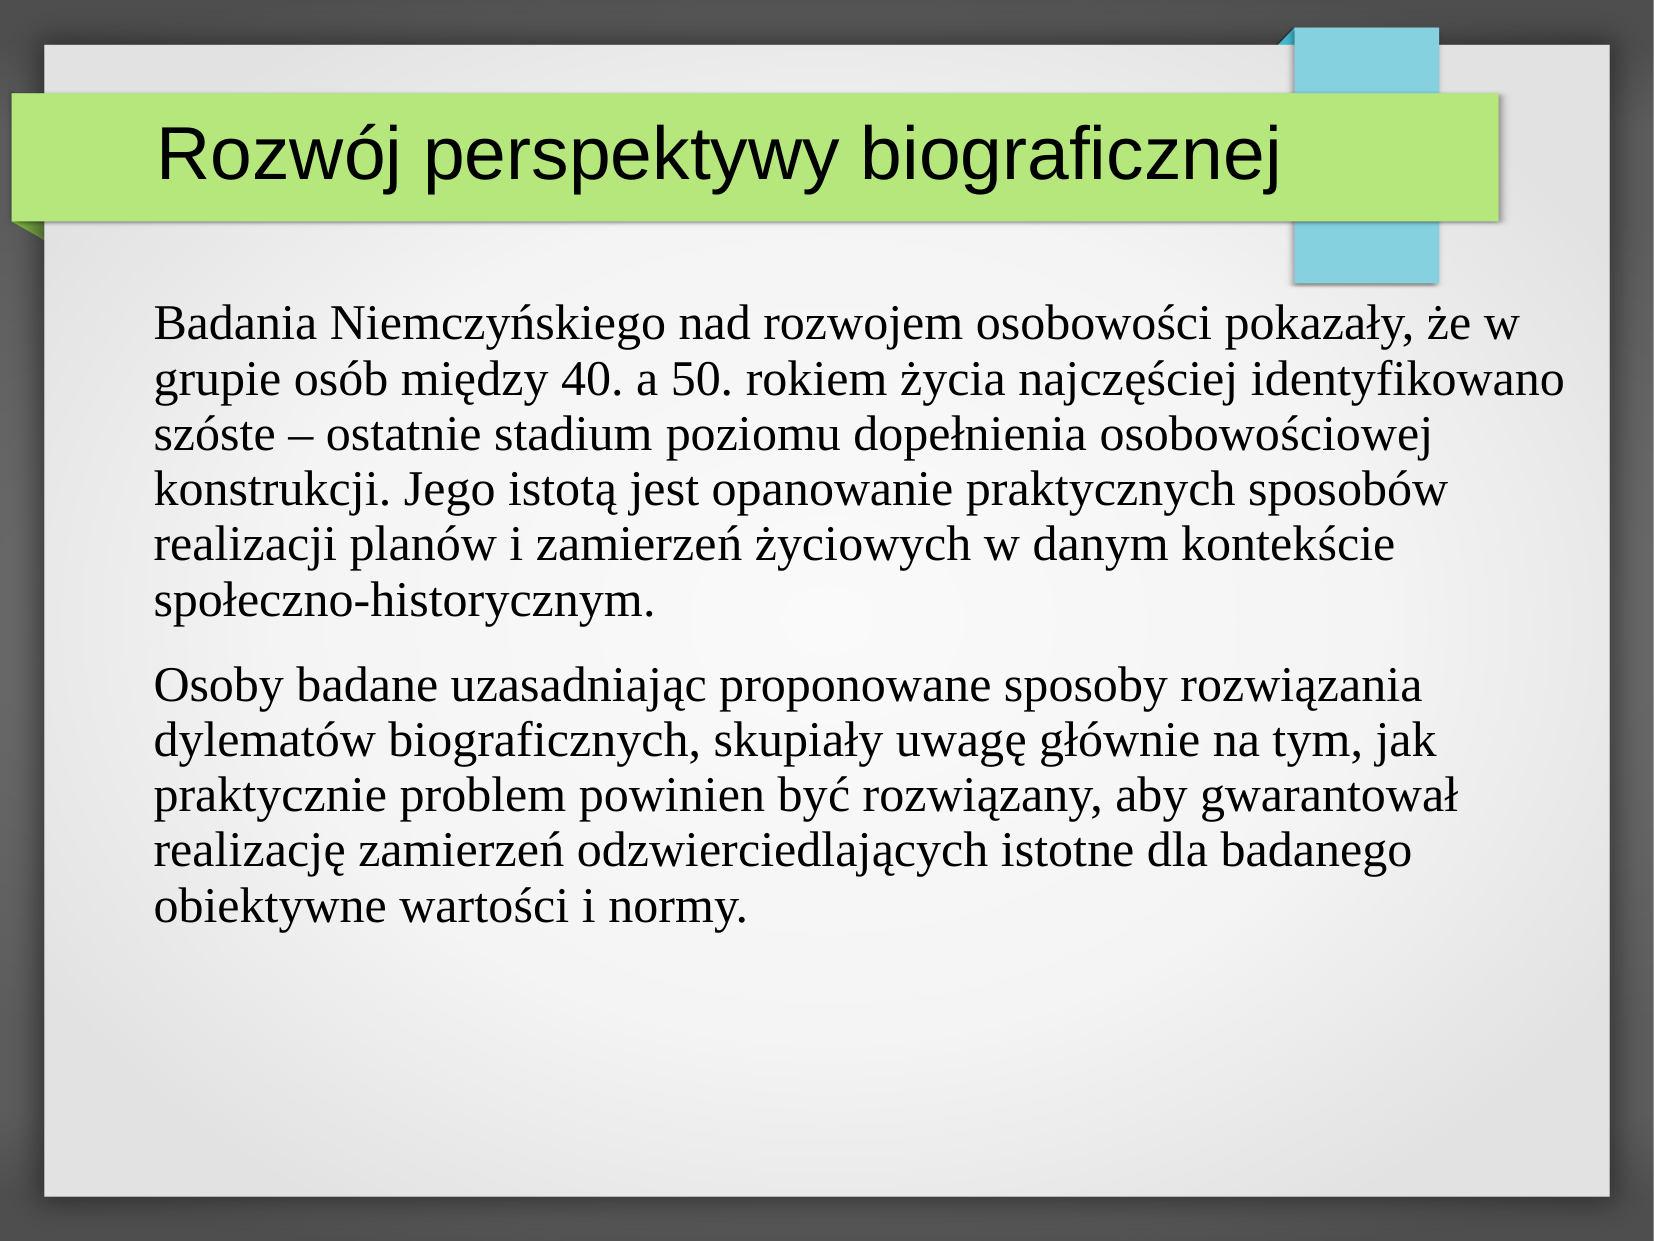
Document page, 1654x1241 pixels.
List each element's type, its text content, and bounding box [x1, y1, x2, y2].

list Badania Niemczyńskiego nad rozwojem osobowości pokazały, że w grupie osób między 40. a 50. rokiem życia najczęściej identyfikowano szóste – ostatnie stadium poziomu dopełnienia osobowościowej konstrukcji. Jego istotą jest opanowanie praktycznych sposobów realizacji planów i zamierzeń życiowych w danym kontekście społeczno-historycznym. Osoby badane uzasadniając proponowane sposoby rozwiązania dylematów biograficznych, skupiały uwagę głównie na tym, jak praktycznie problem powinien być rozwiązany, aby gwarantował realizację zamierzeń odzwierciedlających istotne dla badanego obiektywne wartości i normy. [82, 295, 1571, 1015]
title Rozwój perspektywy biograficznej [82, 94, 1359, 213]
picture [0, 0, 1654, 1241]
